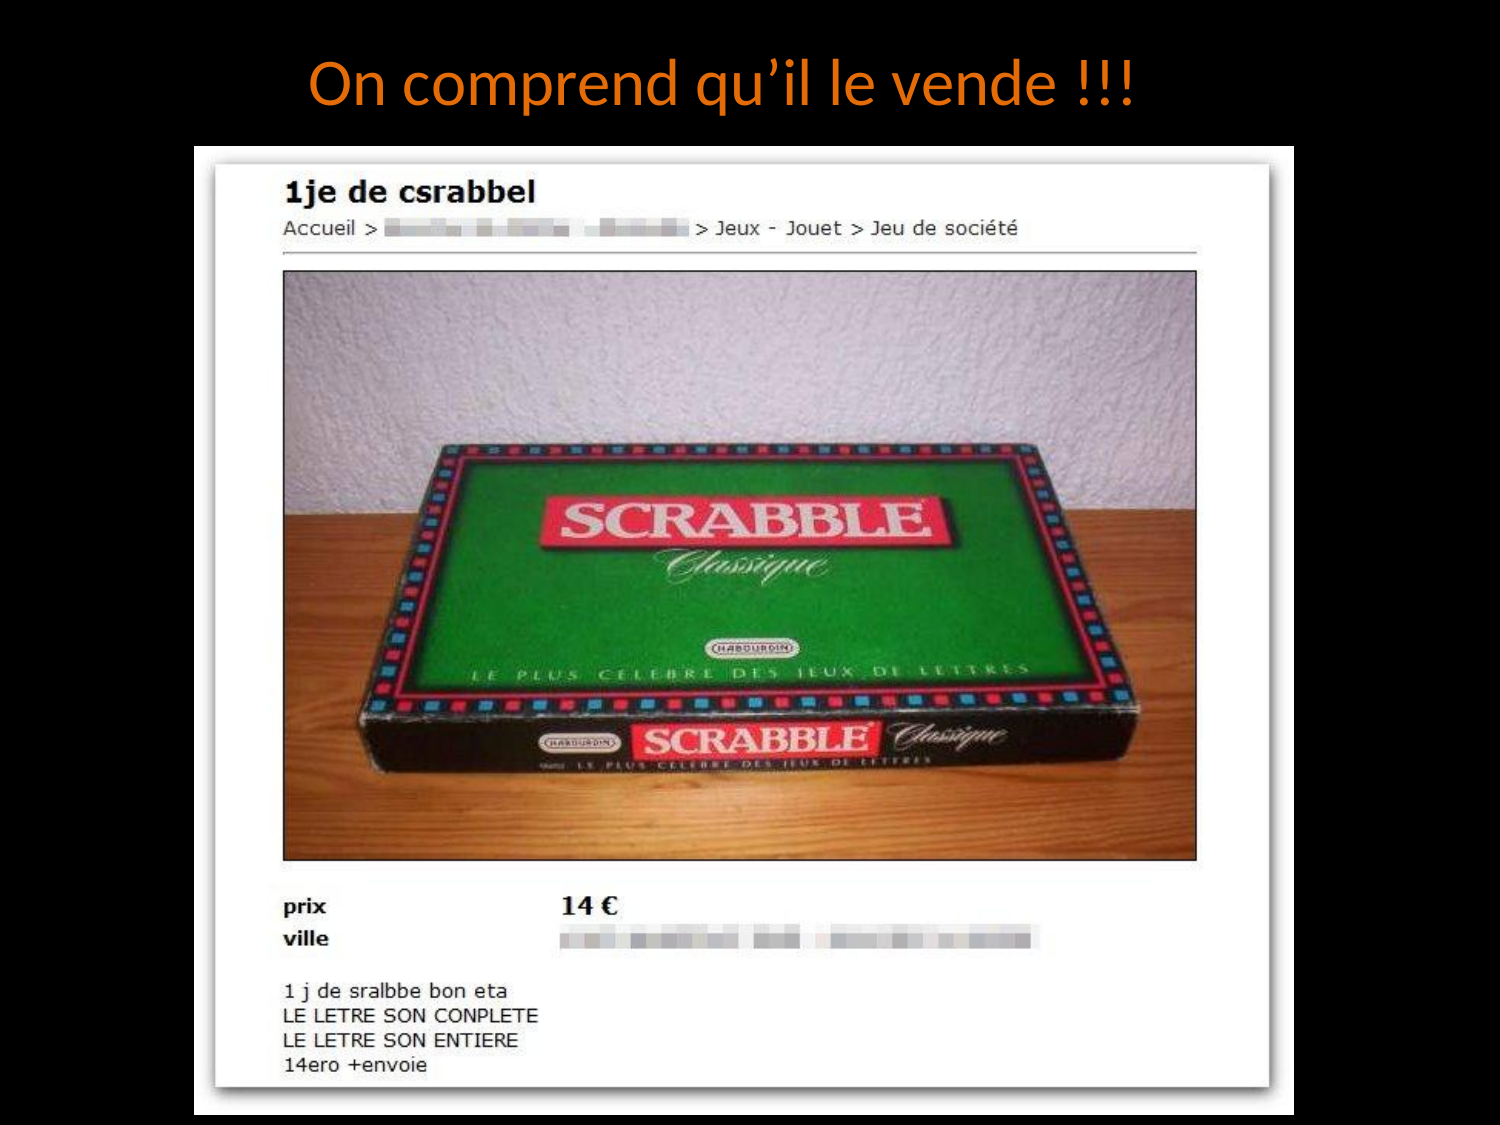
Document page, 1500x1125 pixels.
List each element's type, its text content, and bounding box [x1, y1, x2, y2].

picture [194, 146, 1294, 1115]
list On comprend qu’il le vende !!! [293, 31, 1294, 146]
